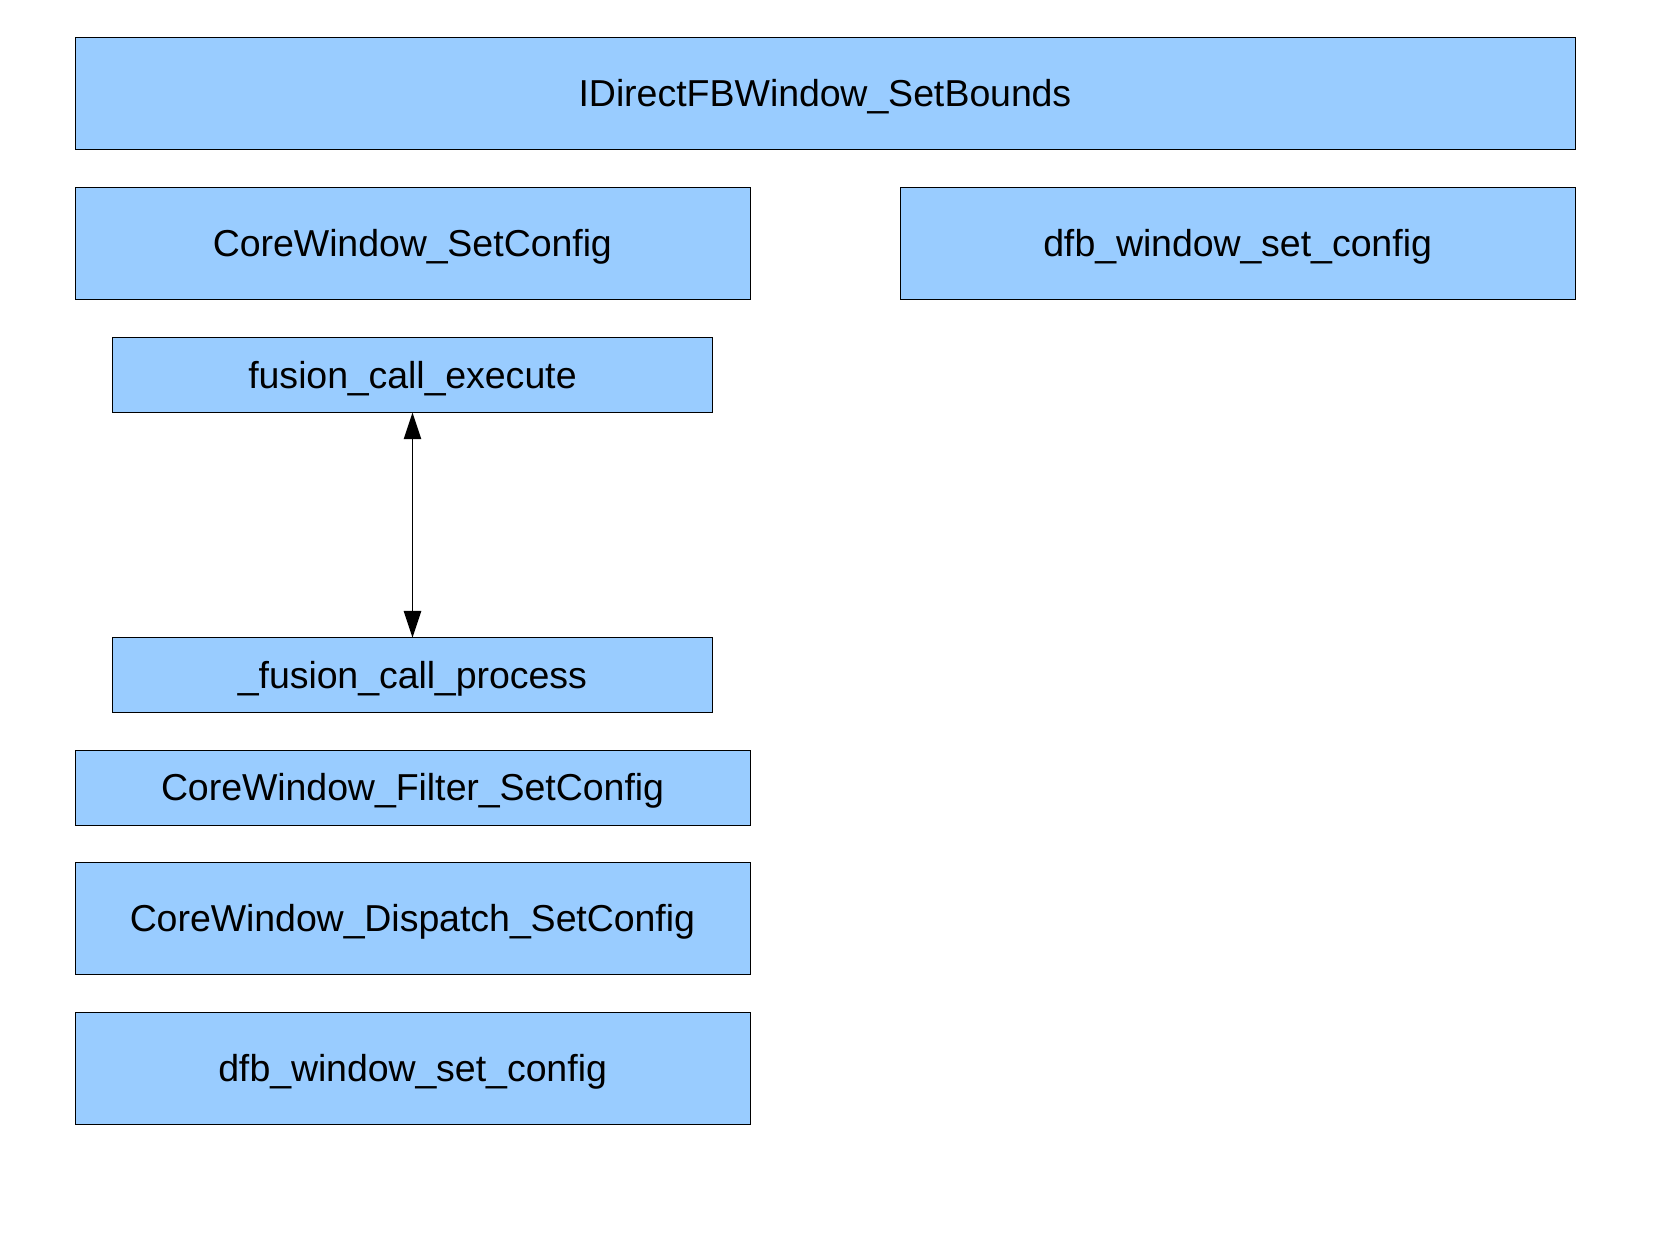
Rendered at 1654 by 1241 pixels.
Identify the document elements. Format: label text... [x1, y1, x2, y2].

text_box fusion_call_execute [112, 337, 713, 413]
text_box CoreWindow_Dispatch_SetConfig [75, 862, 751, 975]
text_box dfb_window_set_config [900, 187, 1576, 300]
text_box IDirectFBWindow_SetBounds [75, 37, 1576, 150]
text_box CoreWindow_Filter_SetConfig [75, 750, 751, 826]
text_box dfb_window_set_config [75, 1012, 751, 1125]
text_box _fusion_call_process [112, 637, 713, 713]
text_box CoreWindow_SetConfig [75, 187, 751, 300]
